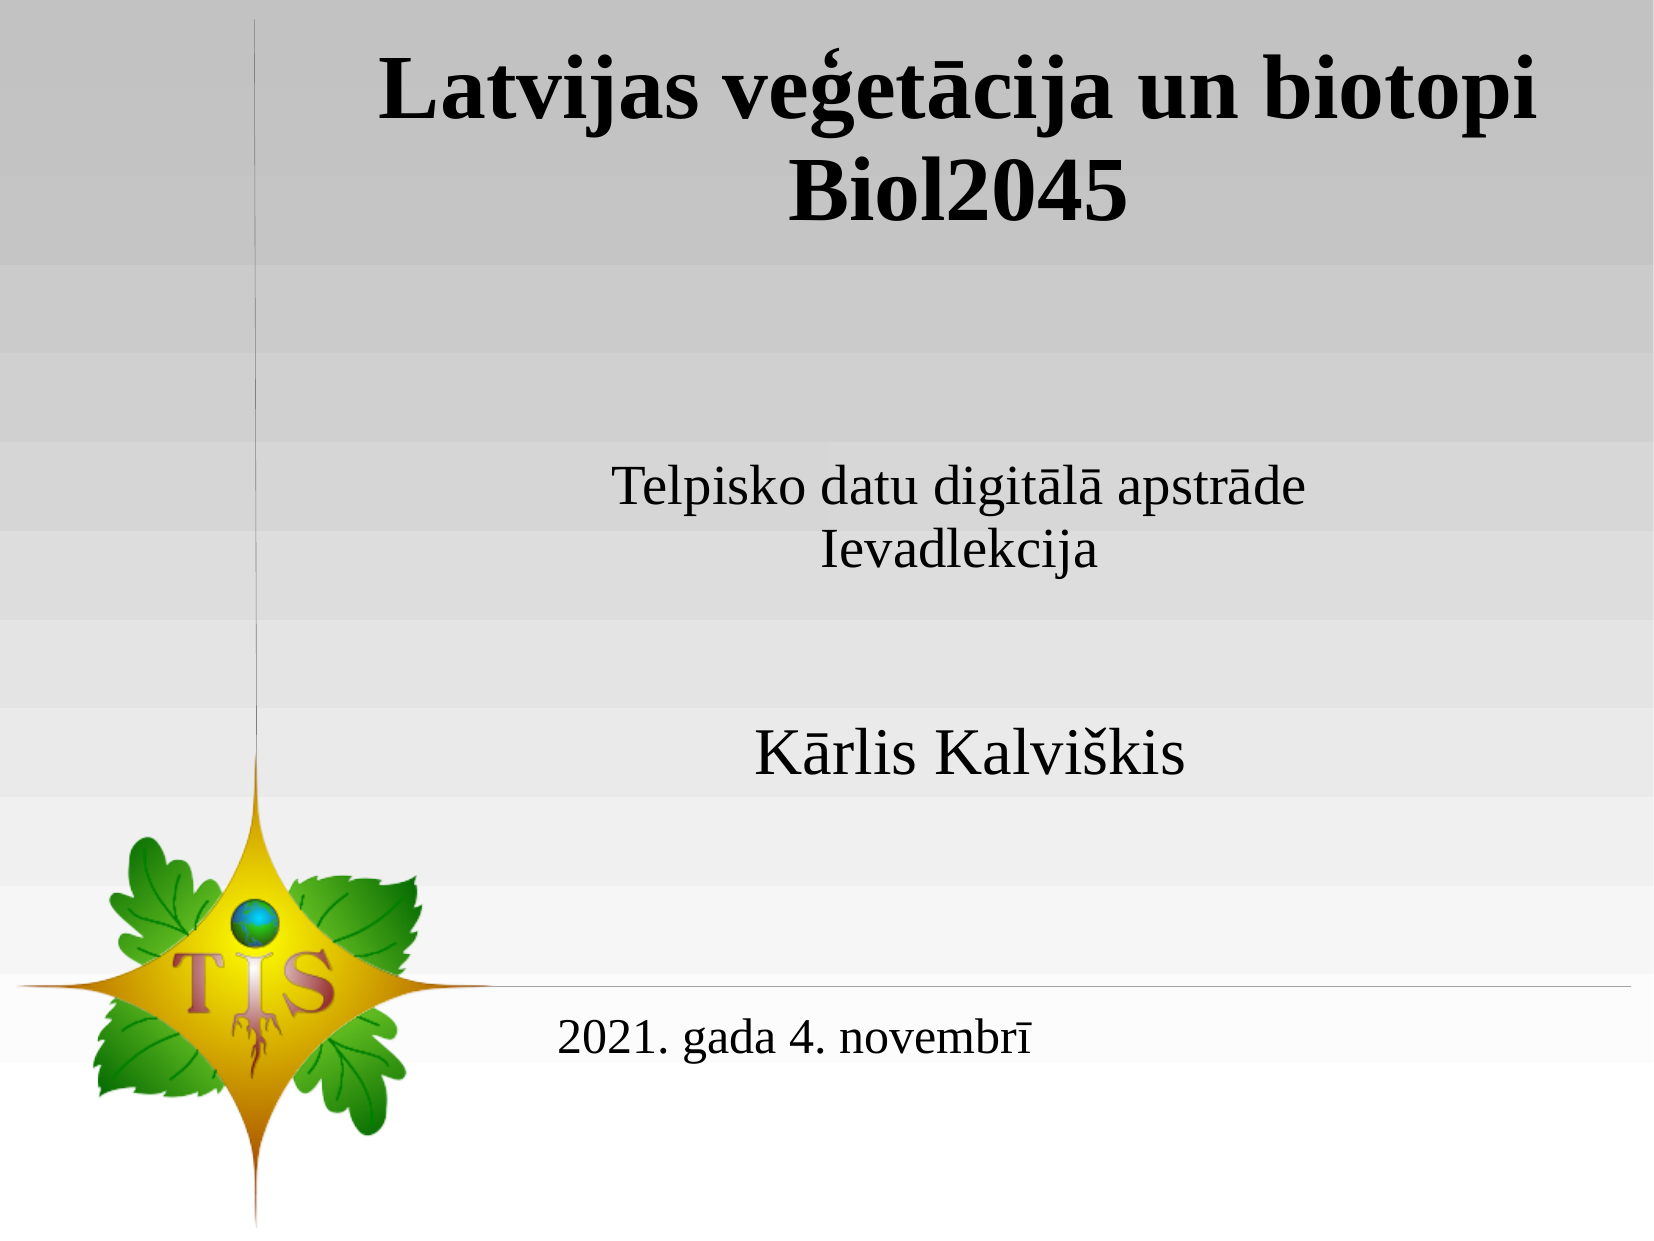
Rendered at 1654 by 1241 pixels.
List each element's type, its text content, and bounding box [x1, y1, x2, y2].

picture [0, 0, 1654, 1241]
list 2021. gada 4. novembrī [486, 1009, 1630, 1241]
title Telpisko datu digitālā apstrāde Ievadlekcija [324, 413, 1595, 621]
